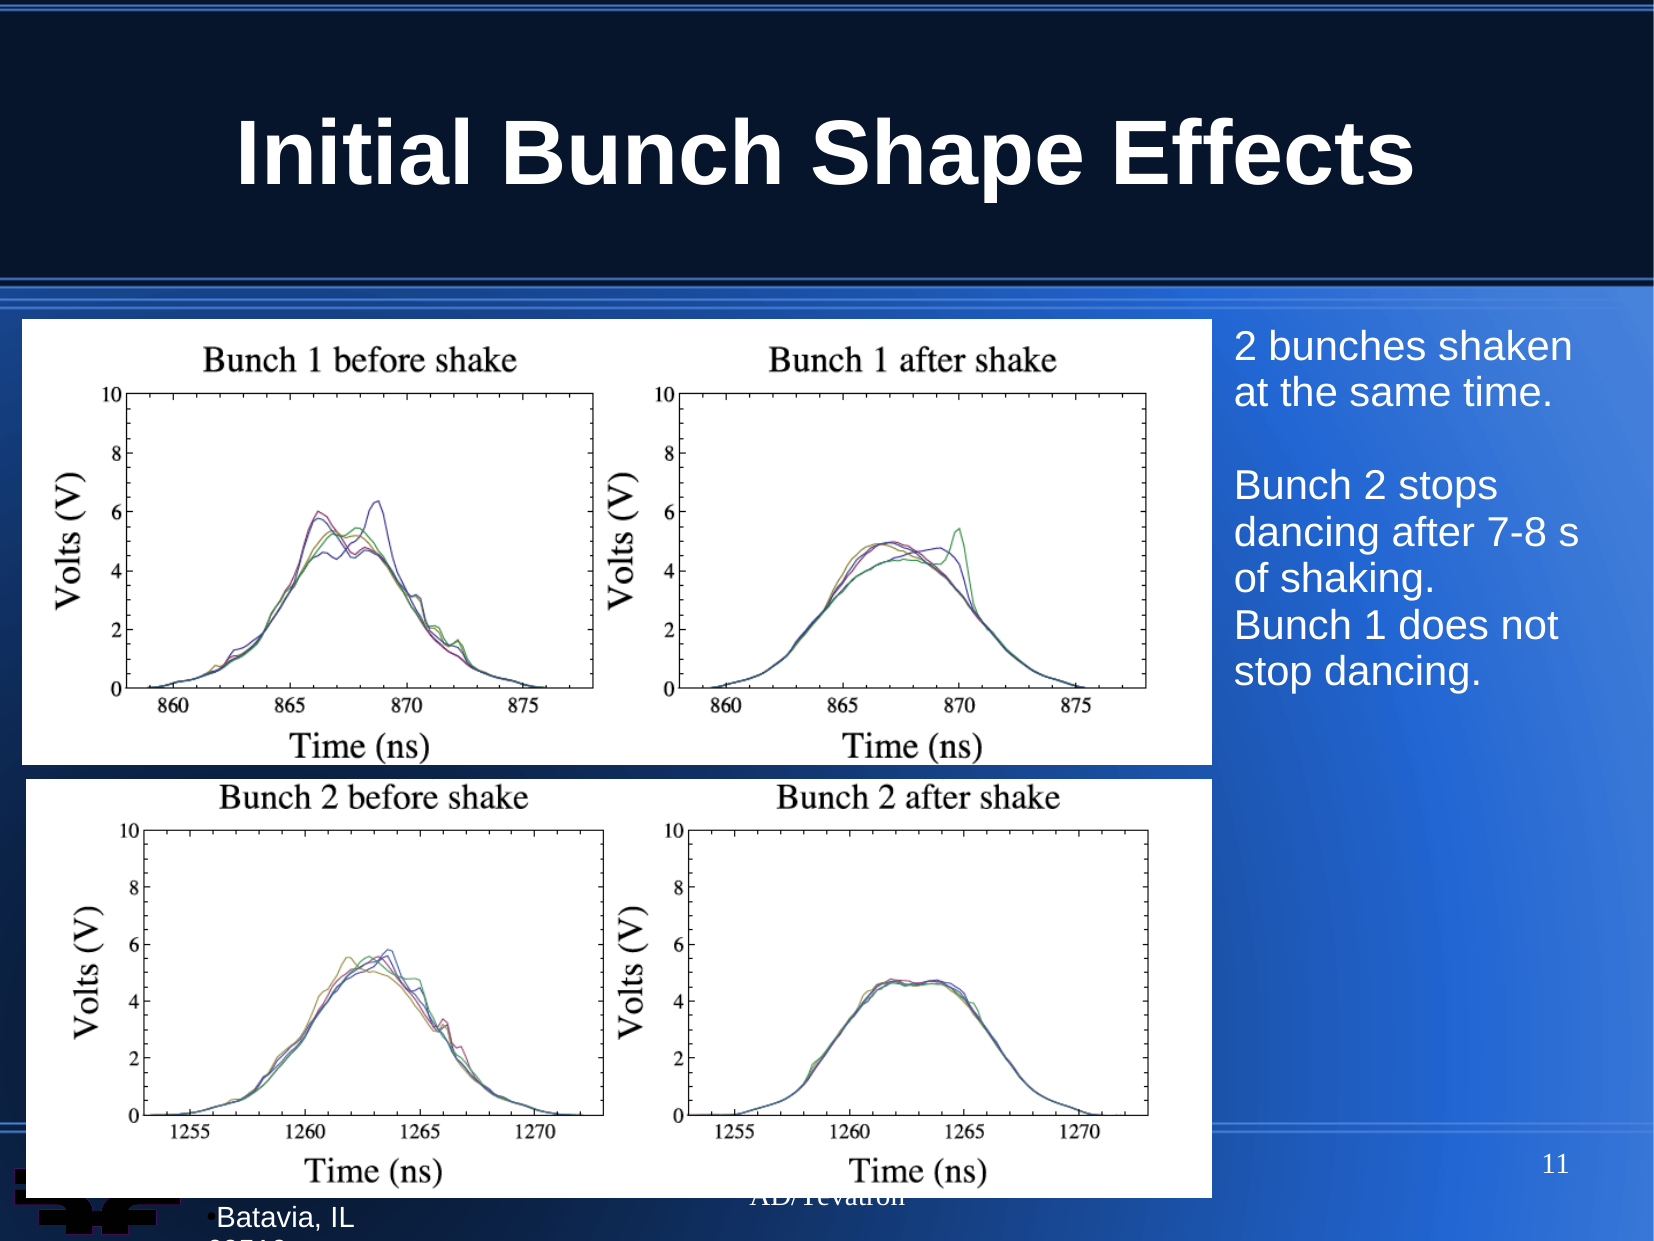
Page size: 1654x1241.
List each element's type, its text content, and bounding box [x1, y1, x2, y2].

text_box 2 bunches shaken at the same time. Bunch 2 stops dancing after 7-8 s of shaking. Bunch 1 does not stop dancing. [1233, 322, 1617, 695]
picture [0, 0, 1654, 1241]
title Initial Bunch Shape Effects [82, 49, 1571, 257]
